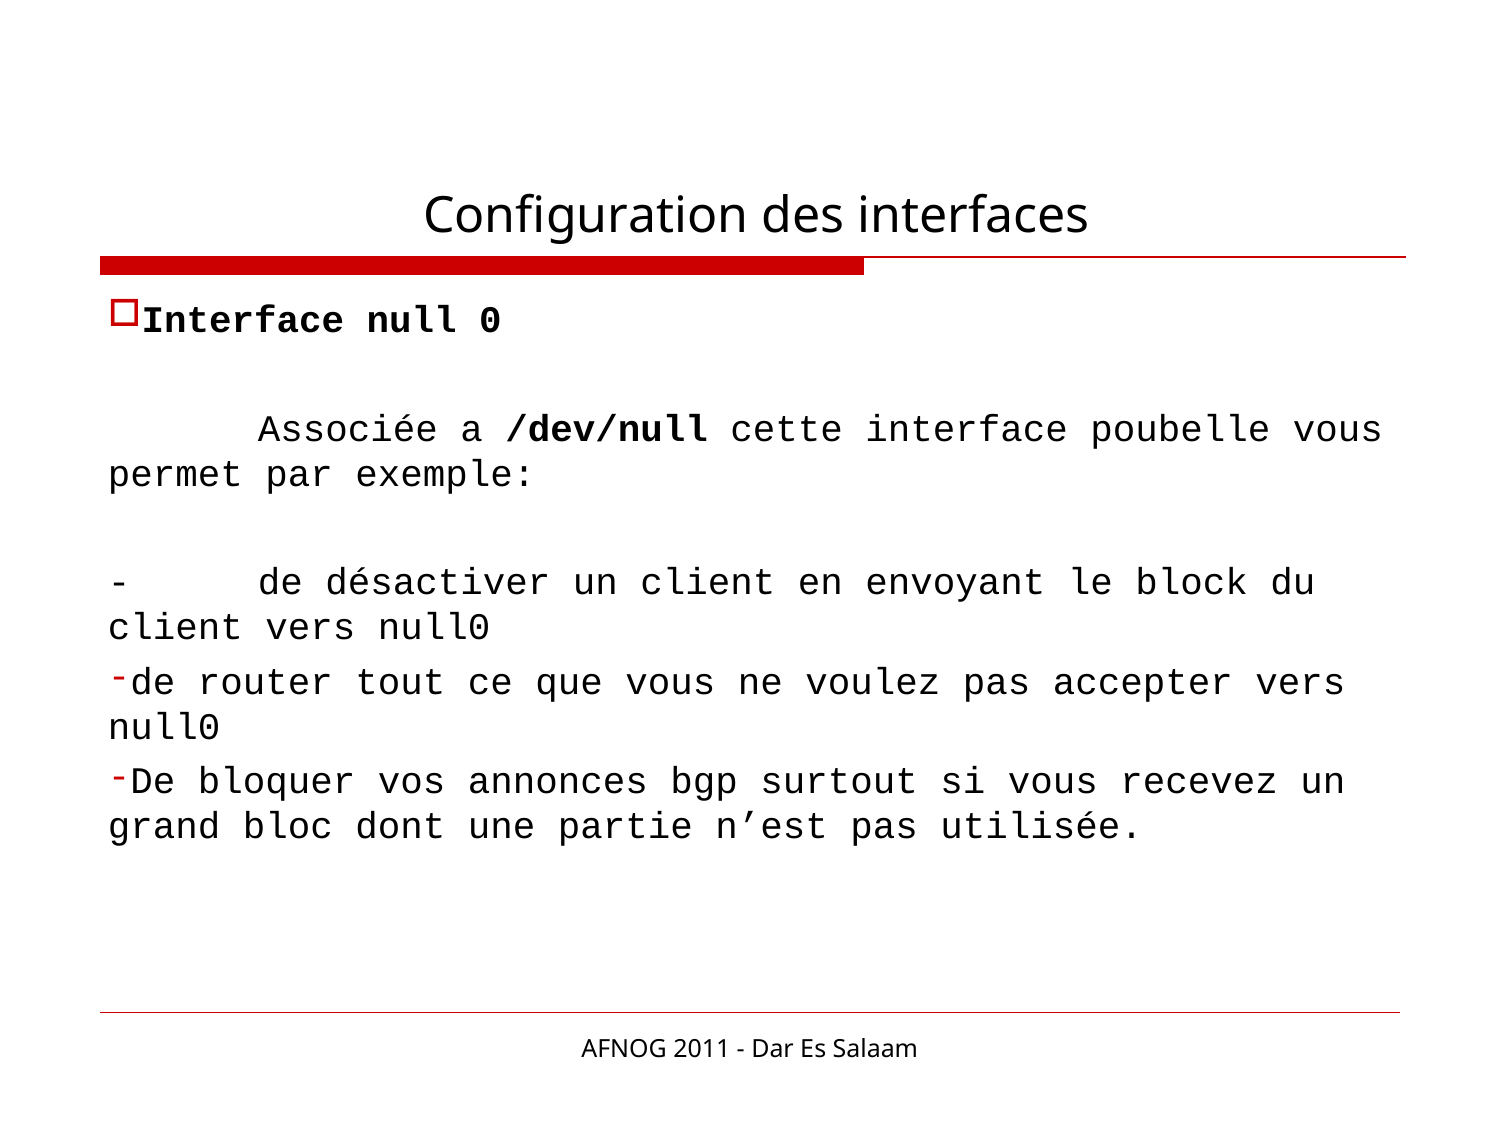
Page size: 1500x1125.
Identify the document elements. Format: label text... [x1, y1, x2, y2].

title Configuration des interfaces [94, 49, 1407, 250]
text_box AFNOG 2011 - Dar Es Salaam [512, 1024, 988, 1103]
list Interface null 0 Associée a /dev/null cette interface poubelle vous permet par exemple: - de désactiver un client en envoyant le block du client vers null0 de router tout ce que vous ne voulez pas accepter vers null0 De bloquer vos annonces bgp surtout si vous recevez un grand bloc dont une partie n’est pas utilisée. [92, 287, 1406, 988]
